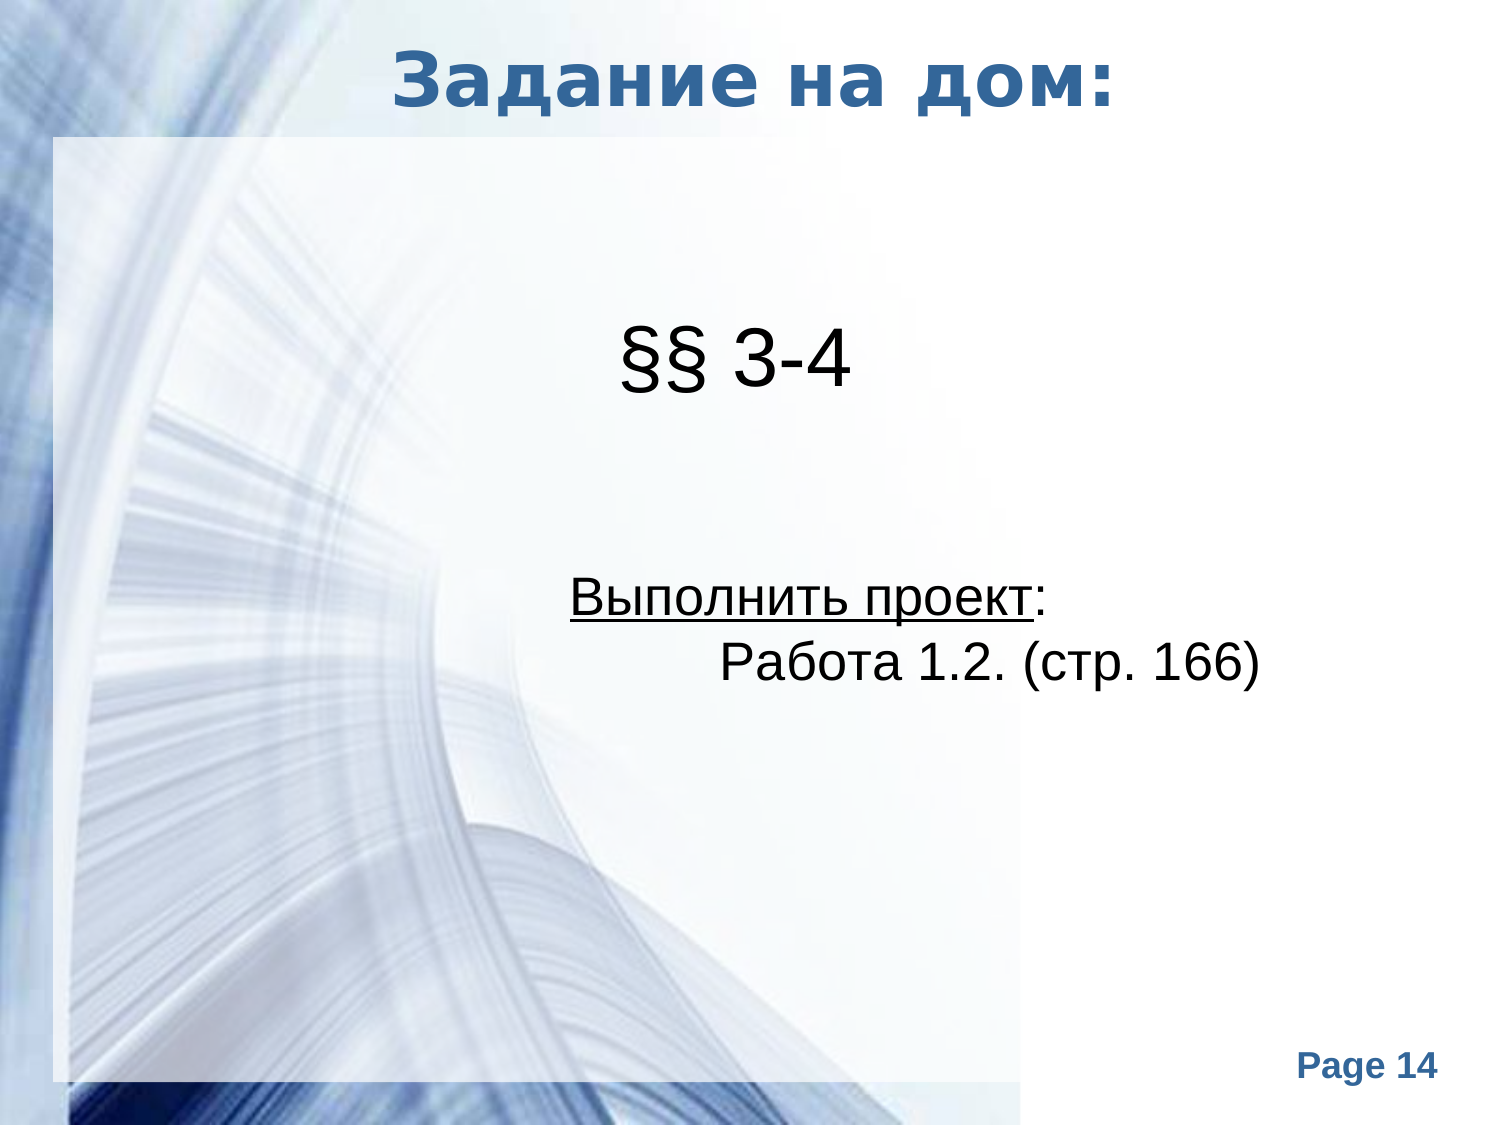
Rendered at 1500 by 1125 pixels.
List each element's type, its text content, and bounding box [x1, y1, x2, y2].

text_box Выполнить проект: Работа 1.2. (стр. 166) [555, 554, 1273, 745]
text_box §§ 3-4 [602, 295, 868, 411]
picture [0, 0, 1500, 1125]
text_box Задание на дом: [375, 23, 1133, 130]
